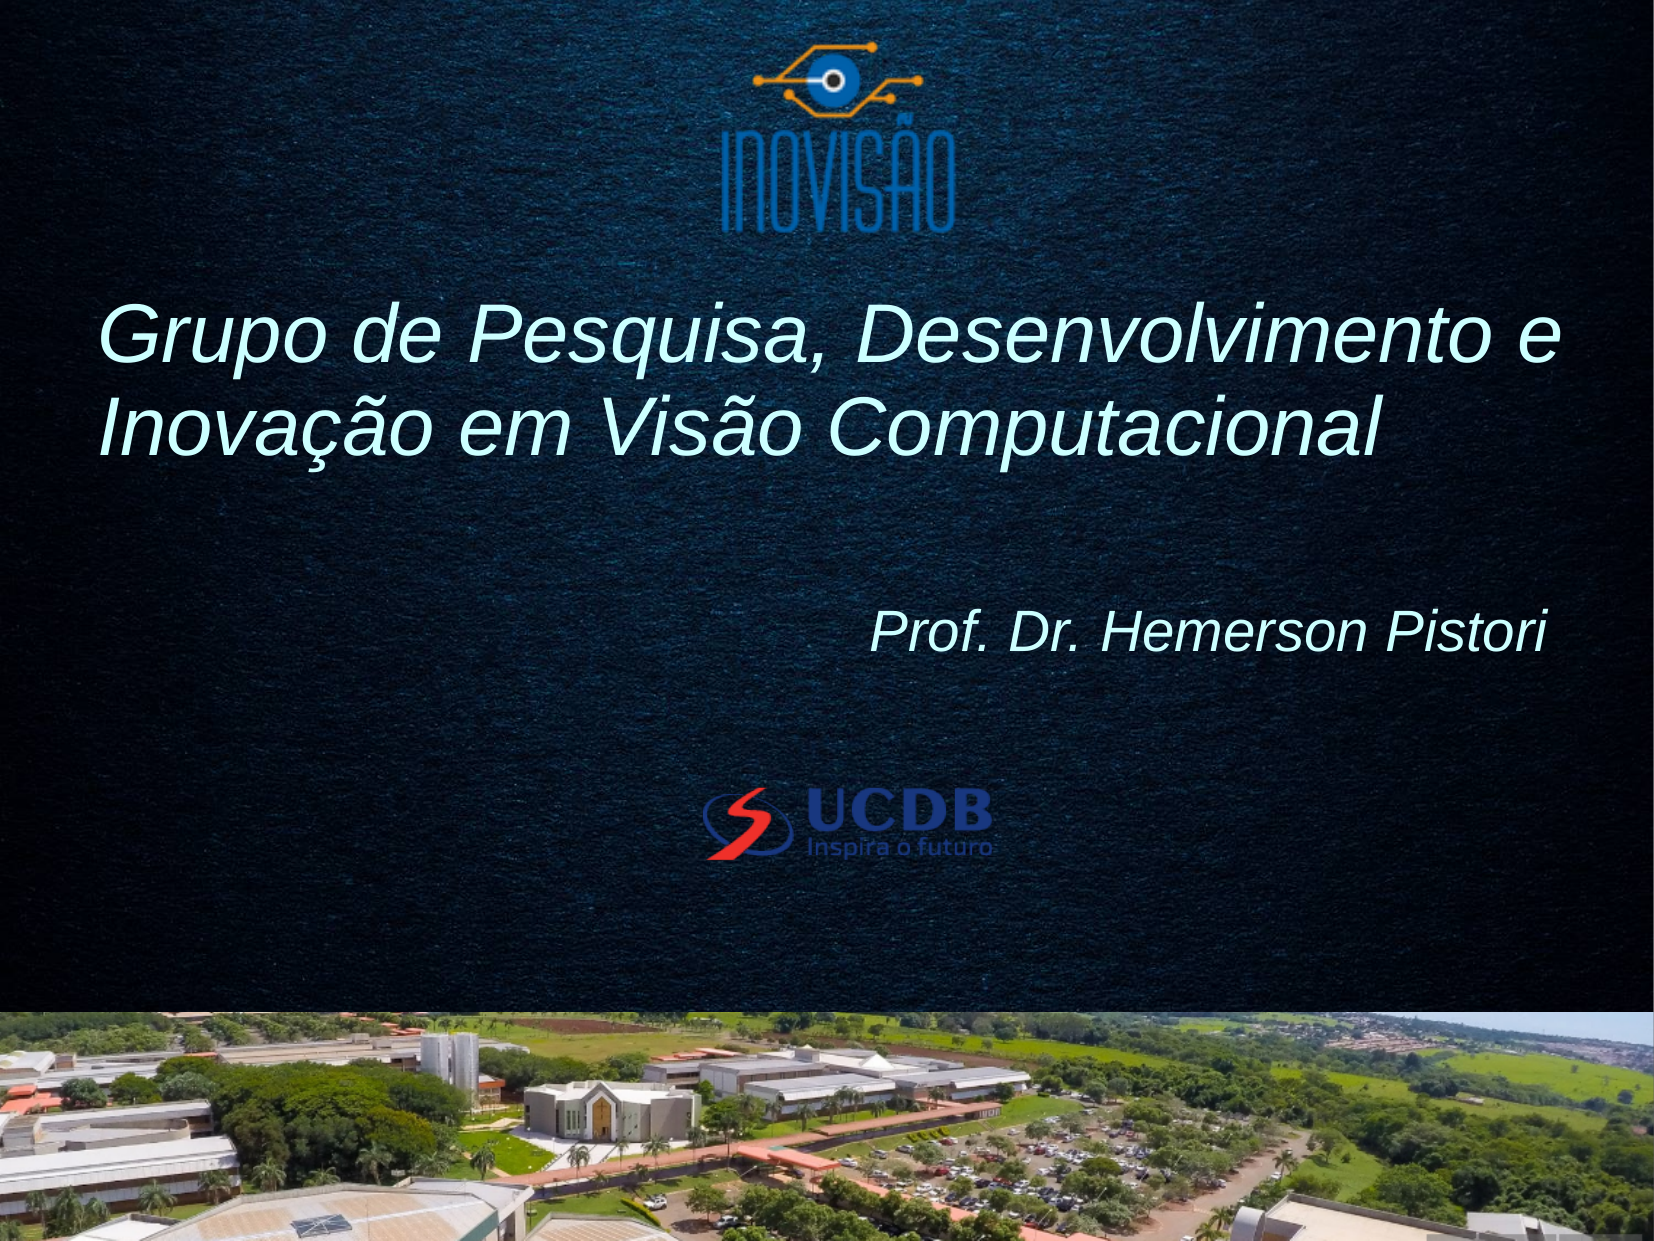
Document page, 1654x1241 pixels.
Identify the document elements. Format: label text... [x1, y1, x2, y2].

picture [0, 0, 1654, 1241]
text_box Grupo de Pesquisa, Desenvolvimento e Inovação em Visão Computacional Prof. Dr. Hemerson Pistori [82, 230, 1571, 1199]
